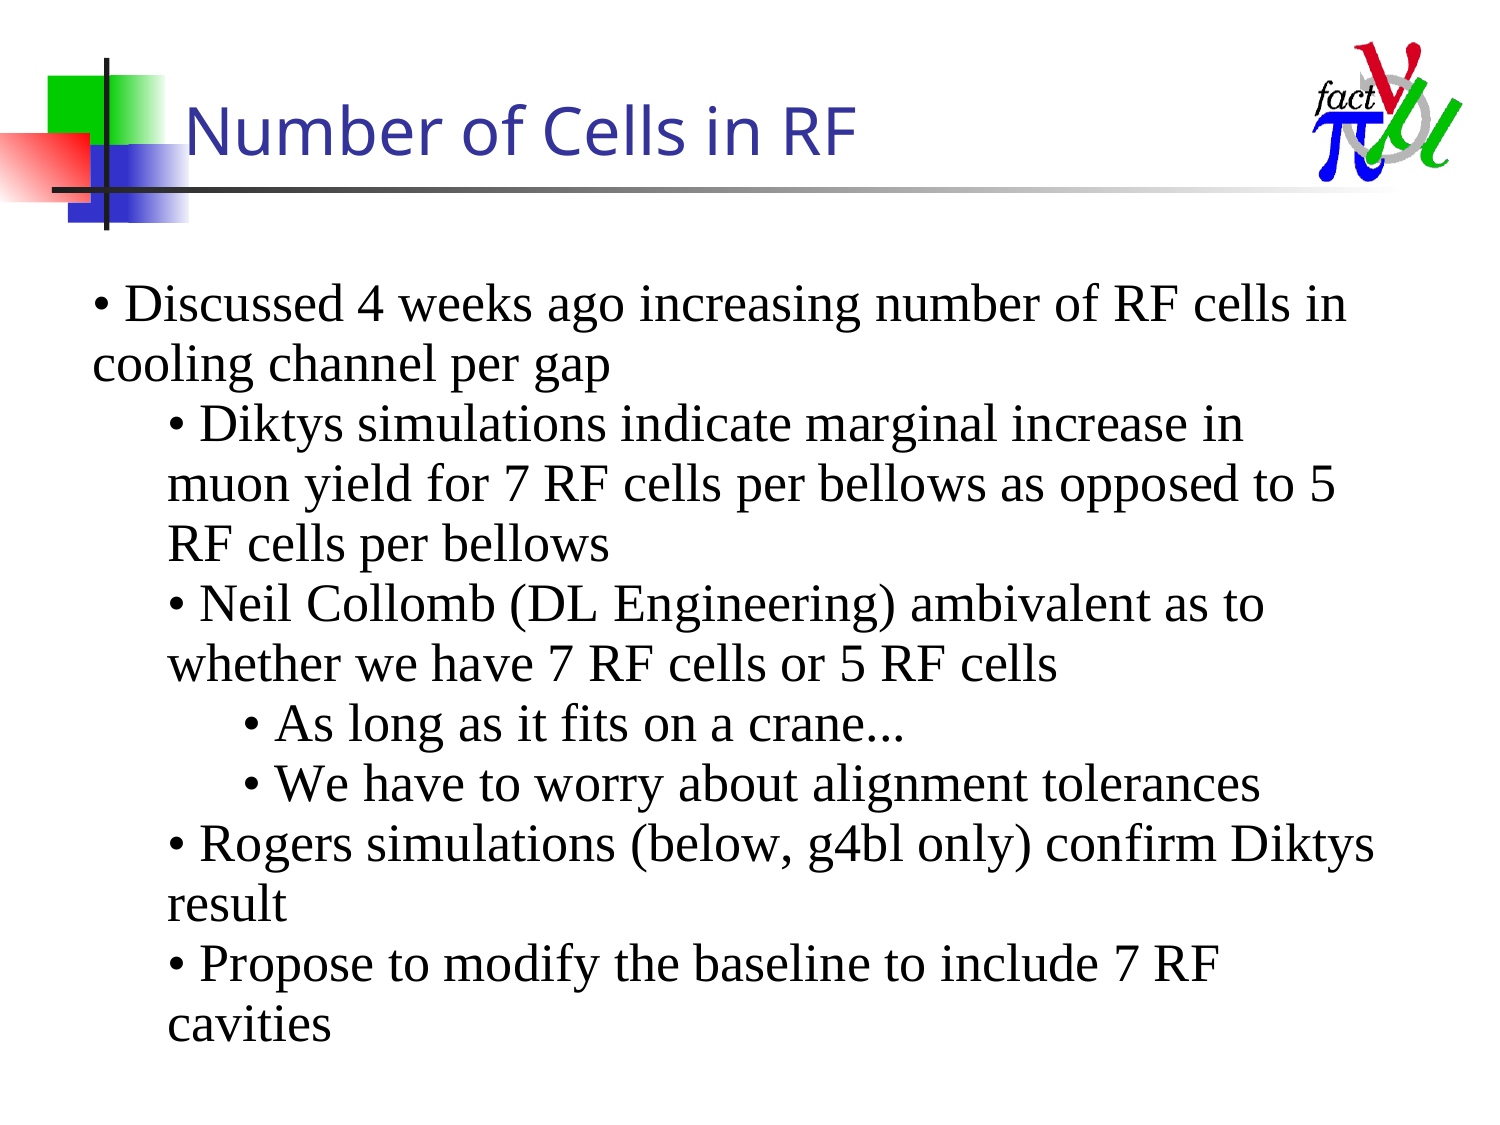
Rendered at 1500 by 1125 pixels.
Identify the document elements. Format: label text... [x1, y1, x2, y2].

text_box Discussed 4 weeks ago increasing number of RF cells in cooling channel per gap Diktys simulations indicate marginal increase in muon yield for 7 RF cells per bellows as opposed to 5 RF cells per bellows Neil Collomb (DL Engineering) ambivalent as to whether we have 7 RF cells or 5 RF cells As long as it fits on a crane... We have to worry about alignment tolerances Rogers simulations (below, g4bl only) confirm Diktys result Propose to modify the baseline to include 7 RF cavities [77, 265, 1393, 1061]
title Number of Cells in RF [183, 35, 1500, 224]
